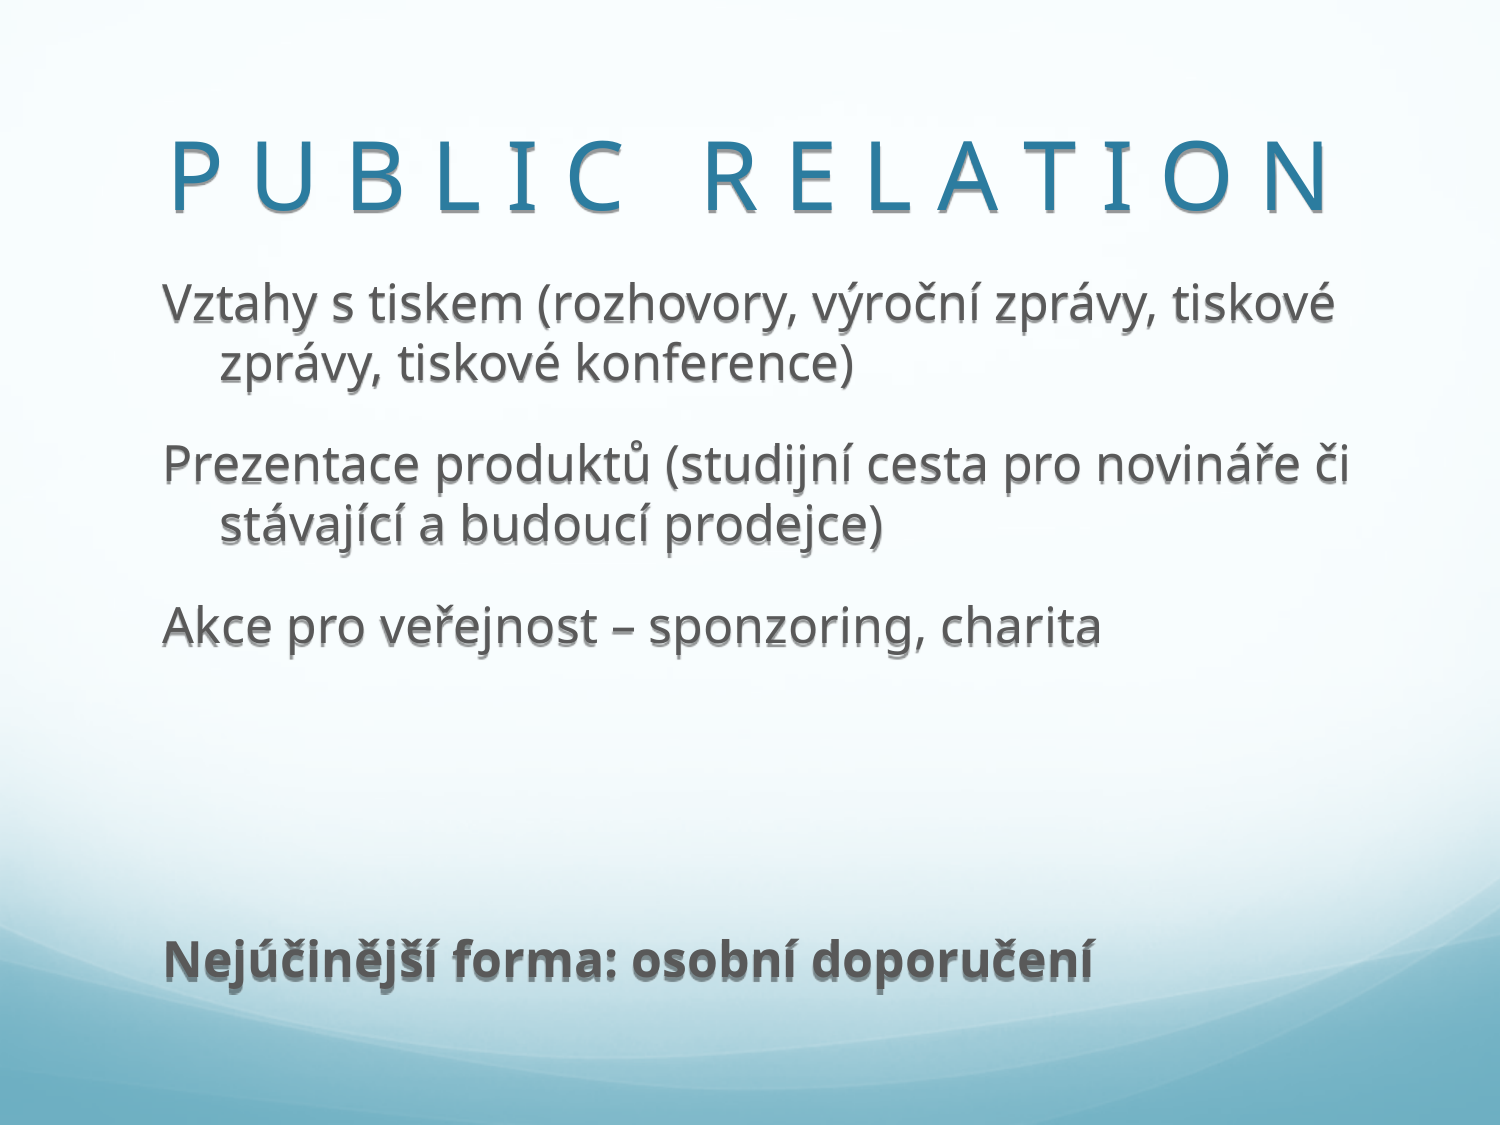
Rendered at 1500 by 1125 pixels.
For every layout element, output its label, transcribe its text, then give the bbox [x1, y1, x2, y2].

picture [0, 0, 1500, 1125]
title P U B L I C R E L A T I O N [90, 17, 1410, 237]
list Vztahy s tiskem (rozhovory, výroční zprávy, tiskové zprávy, tiskové konference) Prezentace produktů (studijní cesta pro novináře či stávající a budoucí prodejce) Akce pro veřejnost – sponzoring, charita Nejúčinější forma: osobní doporučení [90, 262, 1410, 976]
